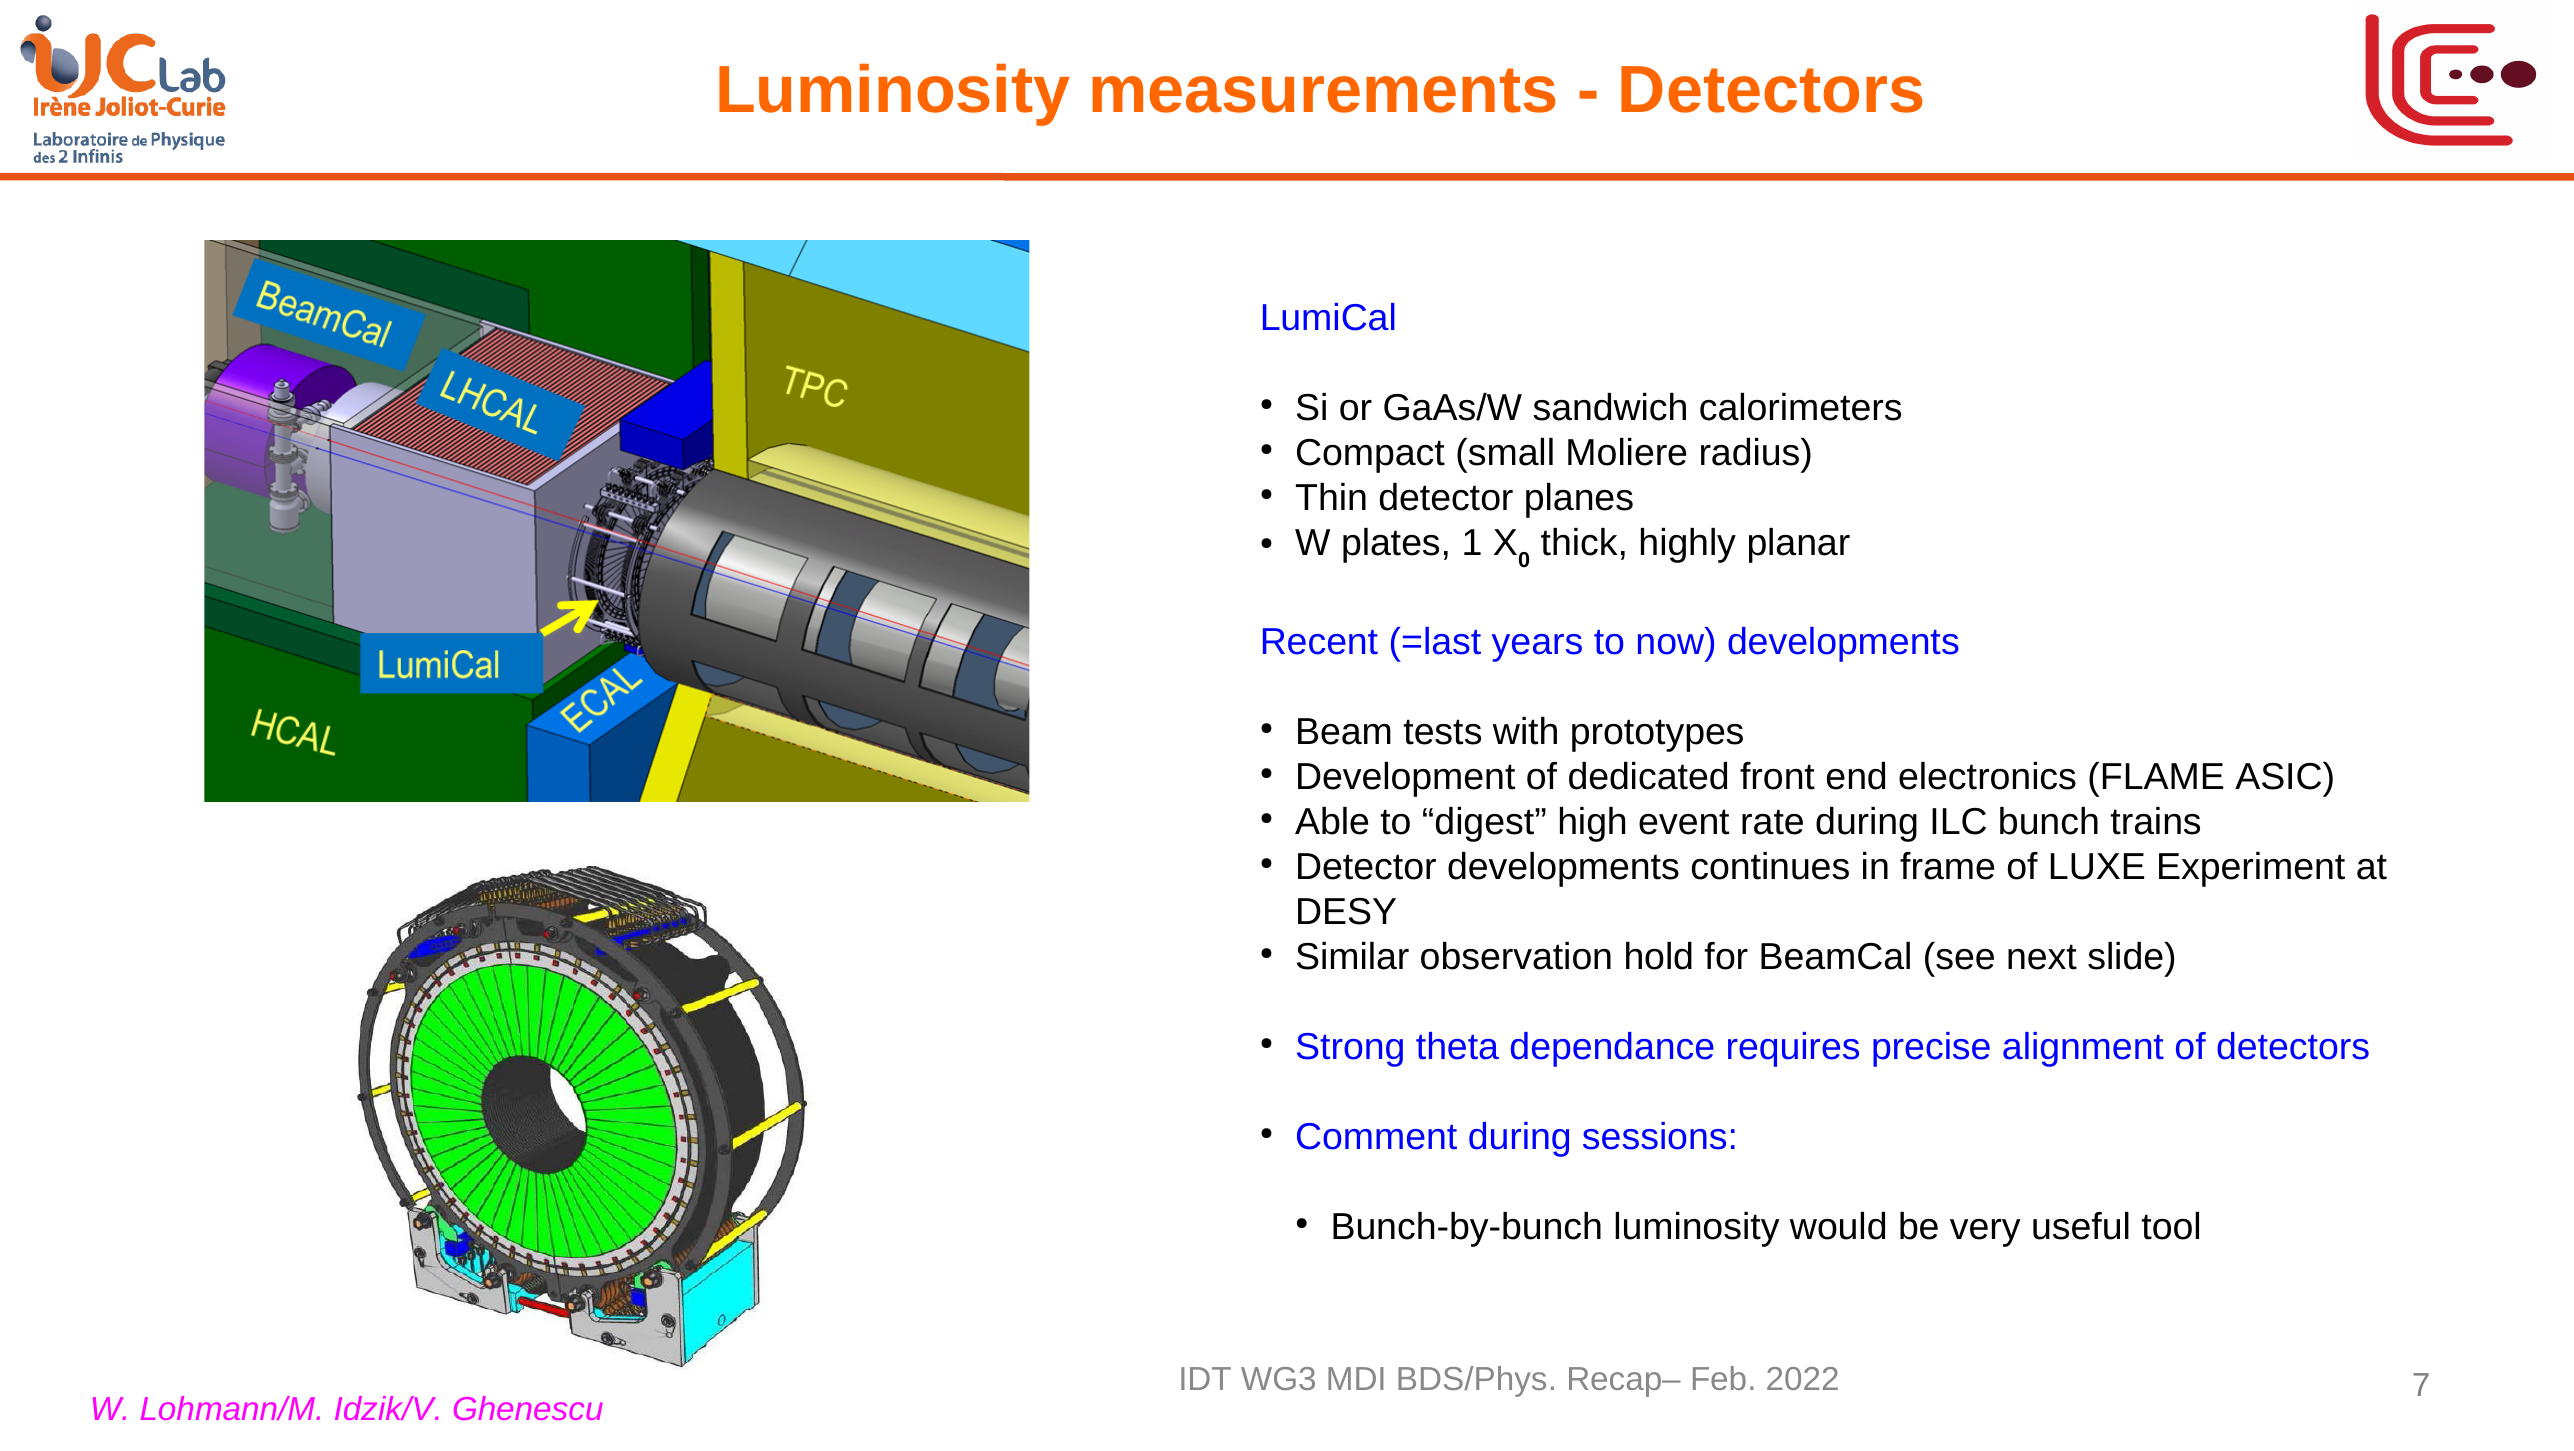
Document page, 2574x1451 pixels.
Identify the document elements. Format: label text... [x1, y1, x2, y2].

text_box LumiCal Si or GaAs/W sandwich calorimeters Compact (small Moliere radius) Thin detector planes W plates, 1 X0 thick, highly planar Recent (=last years to now) developments Beam tests with prototypes Development of dedicated front end electronics (FLAME ASIC) Able to “digest” high event rate during ILC bunch trains Detector developments continues in frame of LUXE Experiment at DESY Similar observation hold for BeamCal (see next slide) Strong theta dependance requires precise alignment of detectors Comment during sessions: Bunch-by-bunch luminosity would be very useful tool [1245, 285, 2431, 1255]
picture [2348, 2, 2554, 158]
picture [204, 240, 1030, 802]
text_box W. Lohmann/M. Idzik/V. Ghenescu [75, 1380, 620, 1435]
picture [334, 855, 839, 1376]
title Luminosity measurements - Detectors [226, 9, 2415, 162]
picture [4, 0, 241, 178]
